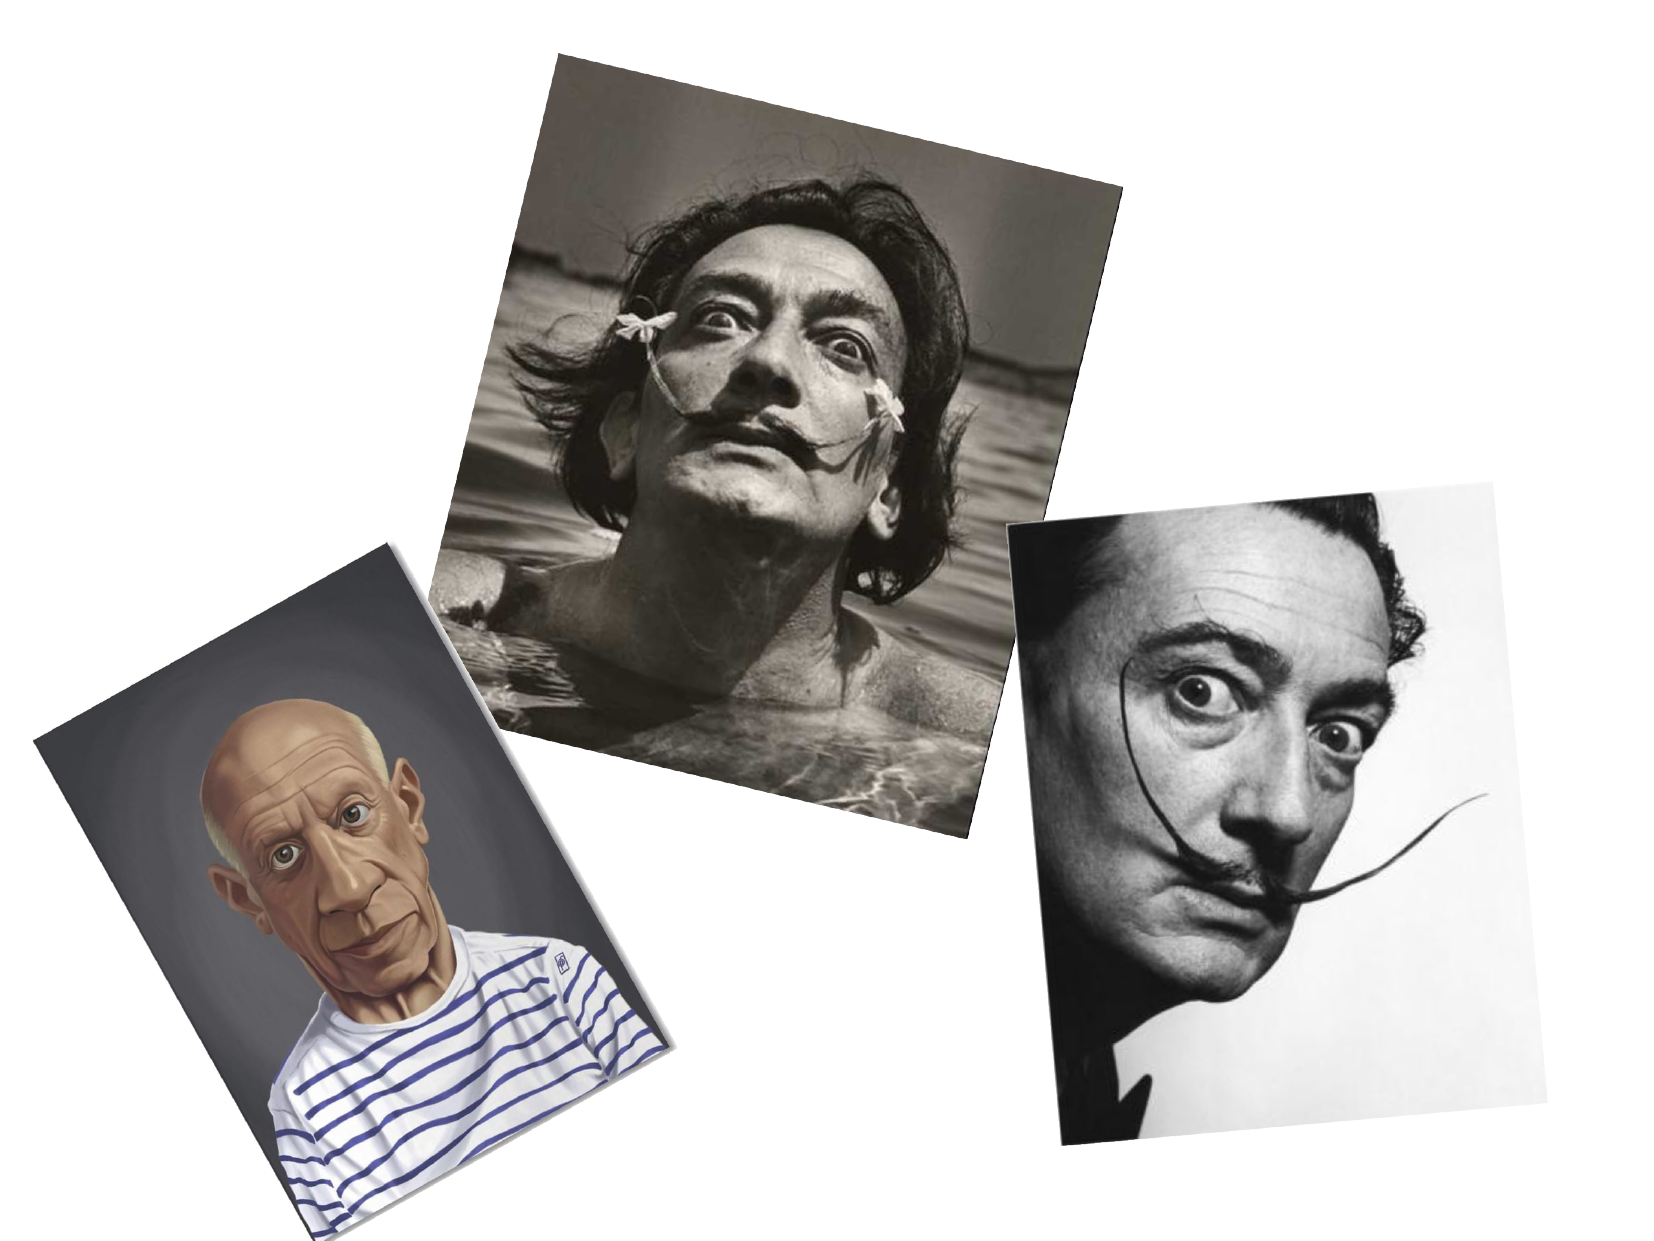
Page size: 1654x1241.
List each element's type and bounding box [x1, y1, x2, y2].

picture [23, 52, 1548, 1241]
